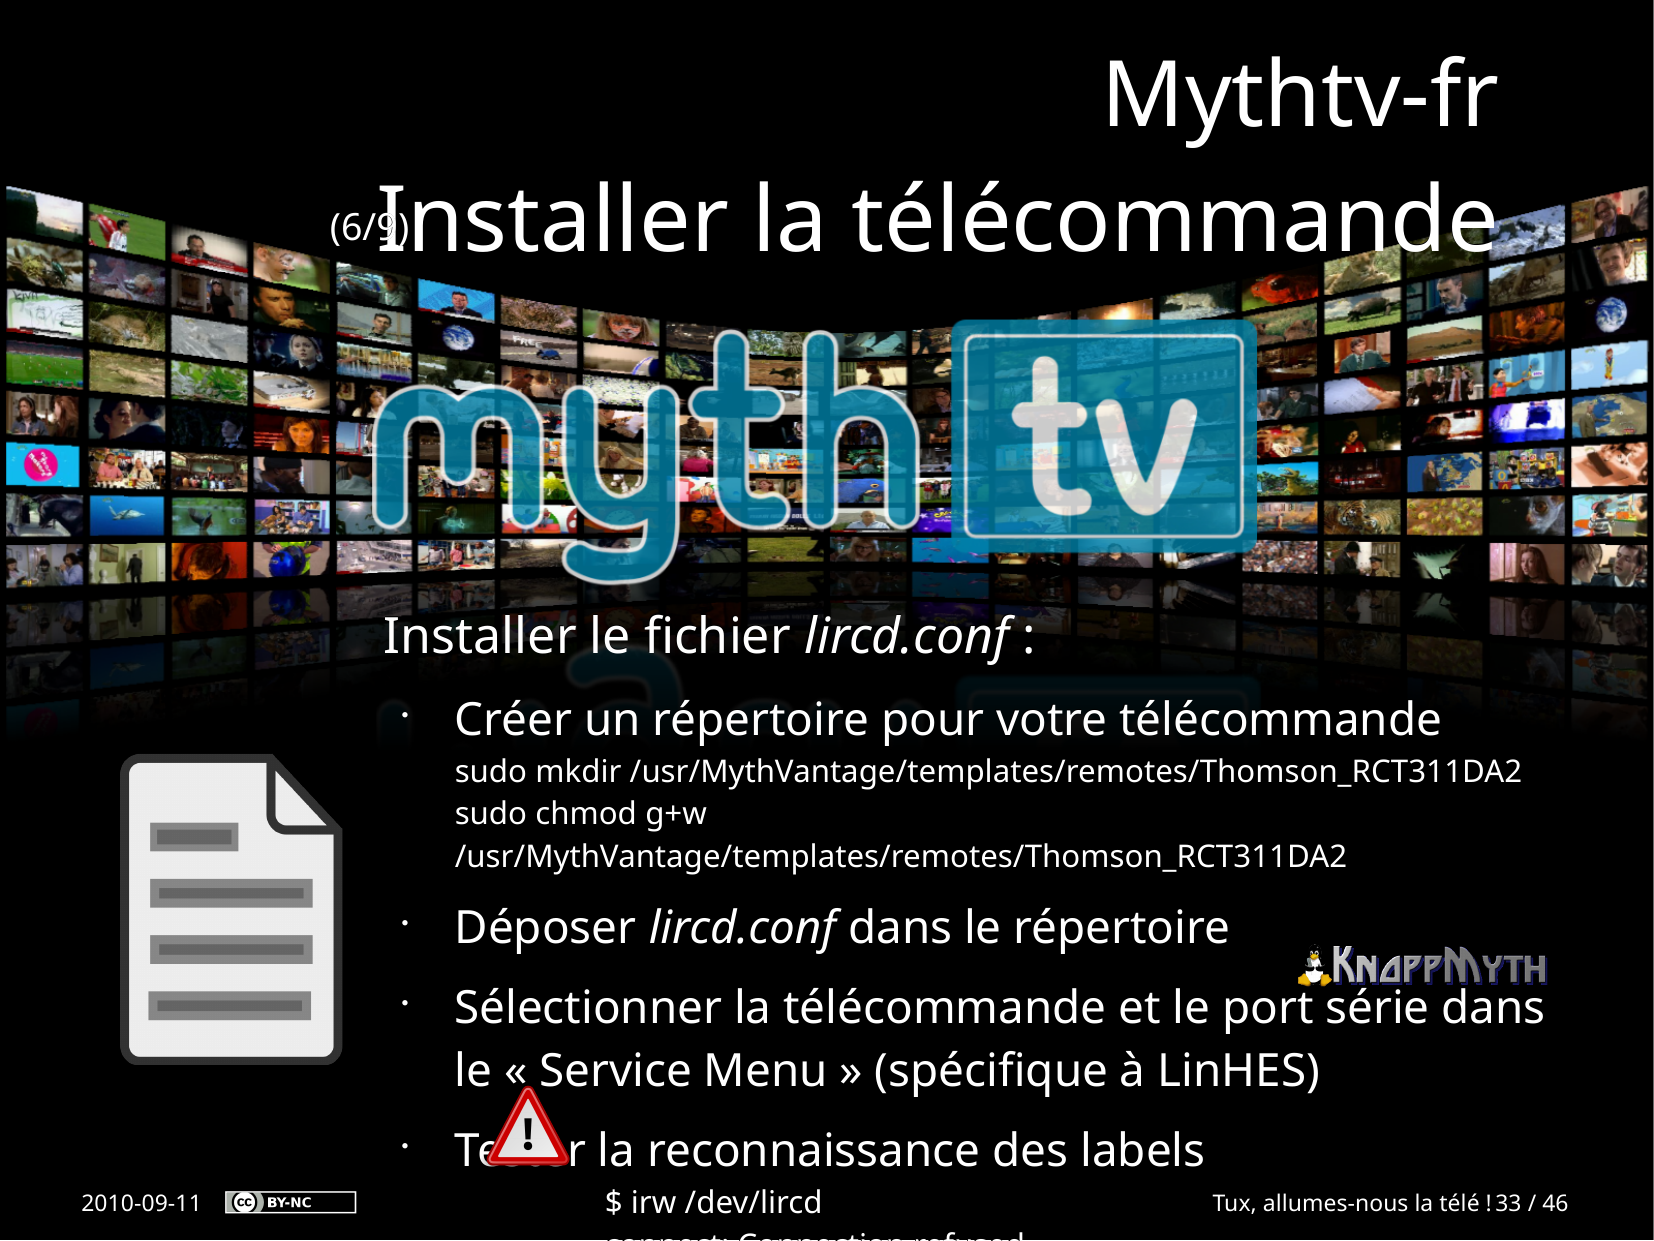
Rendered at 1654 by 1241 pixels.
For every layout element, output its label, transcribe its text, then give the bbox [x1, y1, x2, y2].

picture [0, 0, 1654, 1240]
list Installer le fichier lircd.conf : Créer un répertoire pour votre télécommande sudo mkdir /usr/MythVantage/templates/remotes/Thomson_RCT311DA2 sudo chmod g+w /usr/MythVantage/templates/remotes/Thomson_RCT311DA2 Déposer lircd.conf dans le répertoire Sélectionner la télécommande et le port série dans le « Service Menu » (spécifique à LinHES) Tester la reconnaissance des labels $ irw /dev/lircd connect: Connection refused $ sudo sv start lircd 0000000000000329 00 vol_up RCT311DA2 [383, 600, 1571, 1208]
text_box (6/9) [315, 193, 466, 252]
title Mythtv-fr Installer la télécommande [82, 47, 1501, 259]
